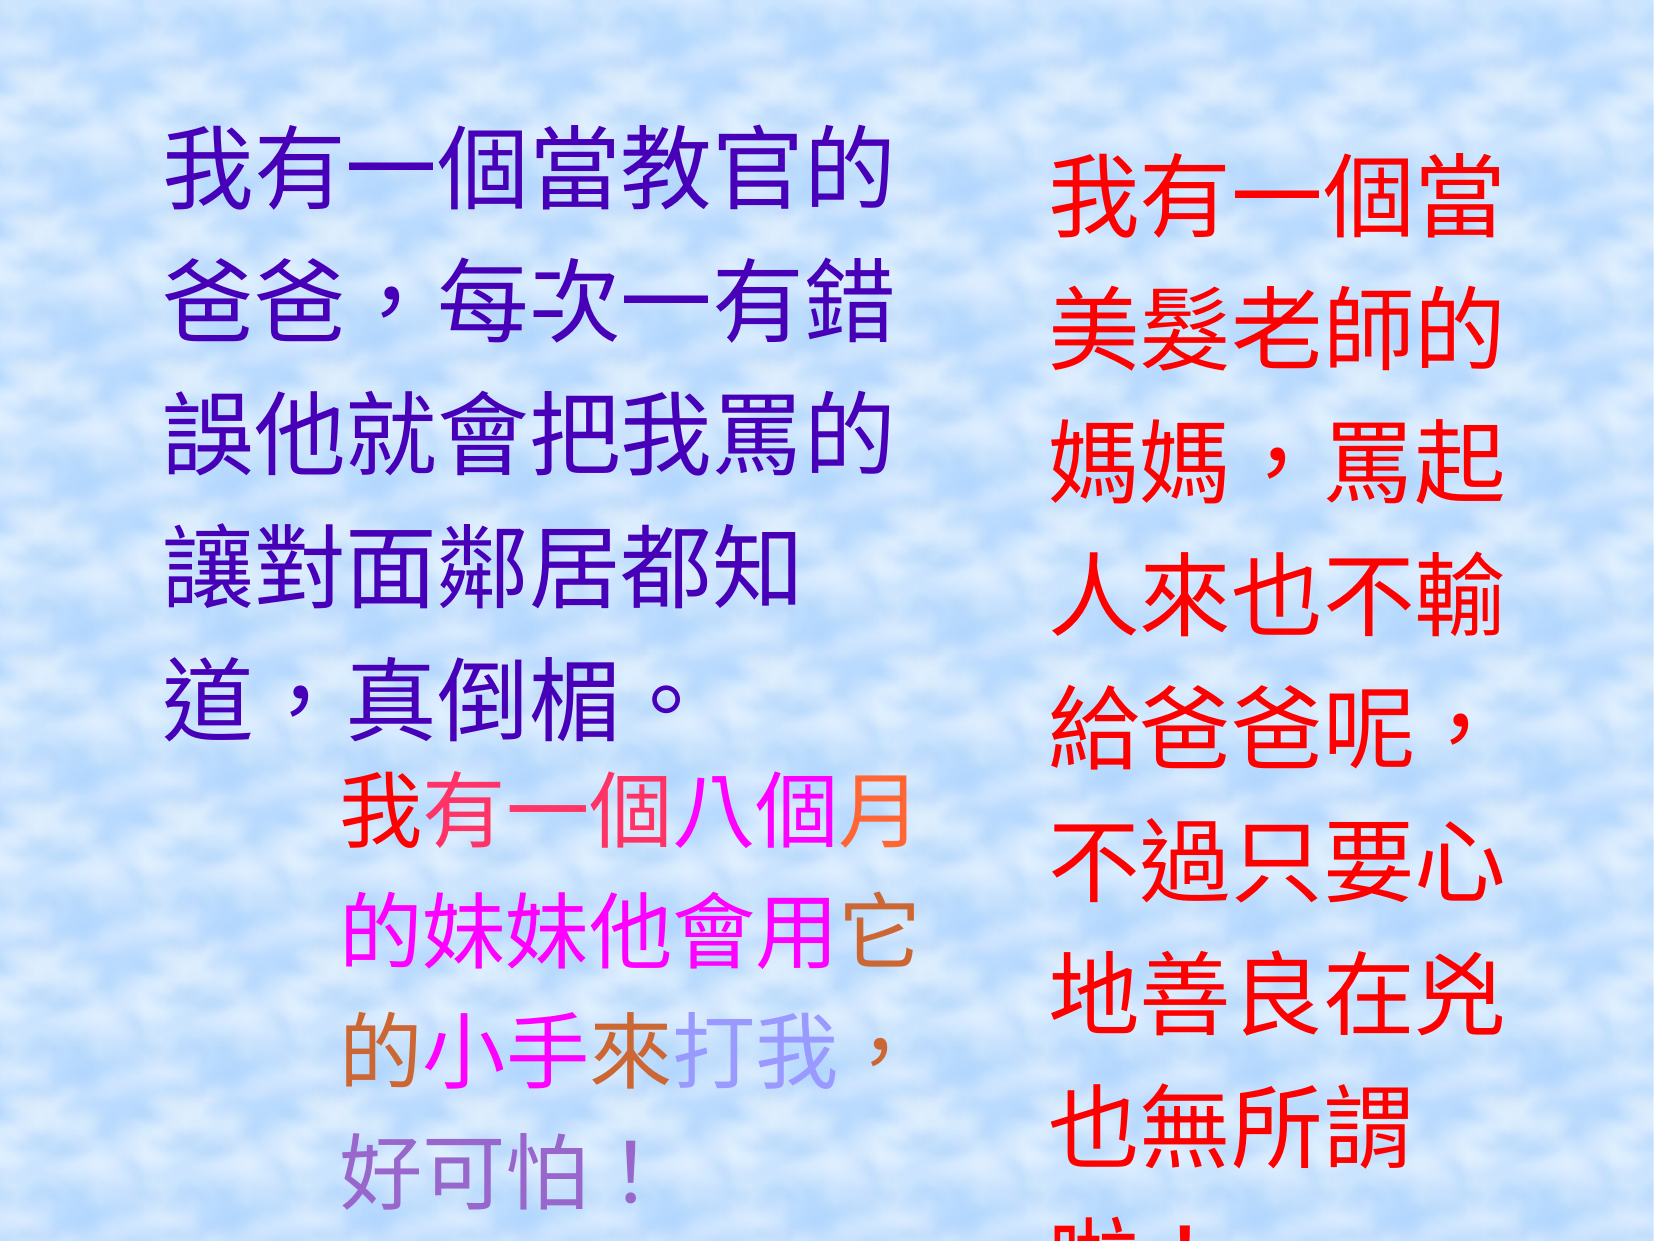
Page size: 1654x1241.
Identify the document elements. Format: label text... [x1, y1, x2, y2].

picture [0, 0, 1654, 1241]
picture [1060, 1232, 1069, 1241]
text_box 我有一個當教官的爸爸，每次一有錯誤他就會把我罵的讓對面鄰居都知道，真倒楣。 [147, 88, 916, 654]
text_box 我有一個當美髮老師的媽媽，罵起人來也不輸給爸爸呢，不過只要心地善良在兇也無所謂啦！ [1033, 117, 1595, 1123]
text_box 我有一個八個月的妹妹他會用它的小手來打我，好可怕！ [324, 737, 1004, 1152]
